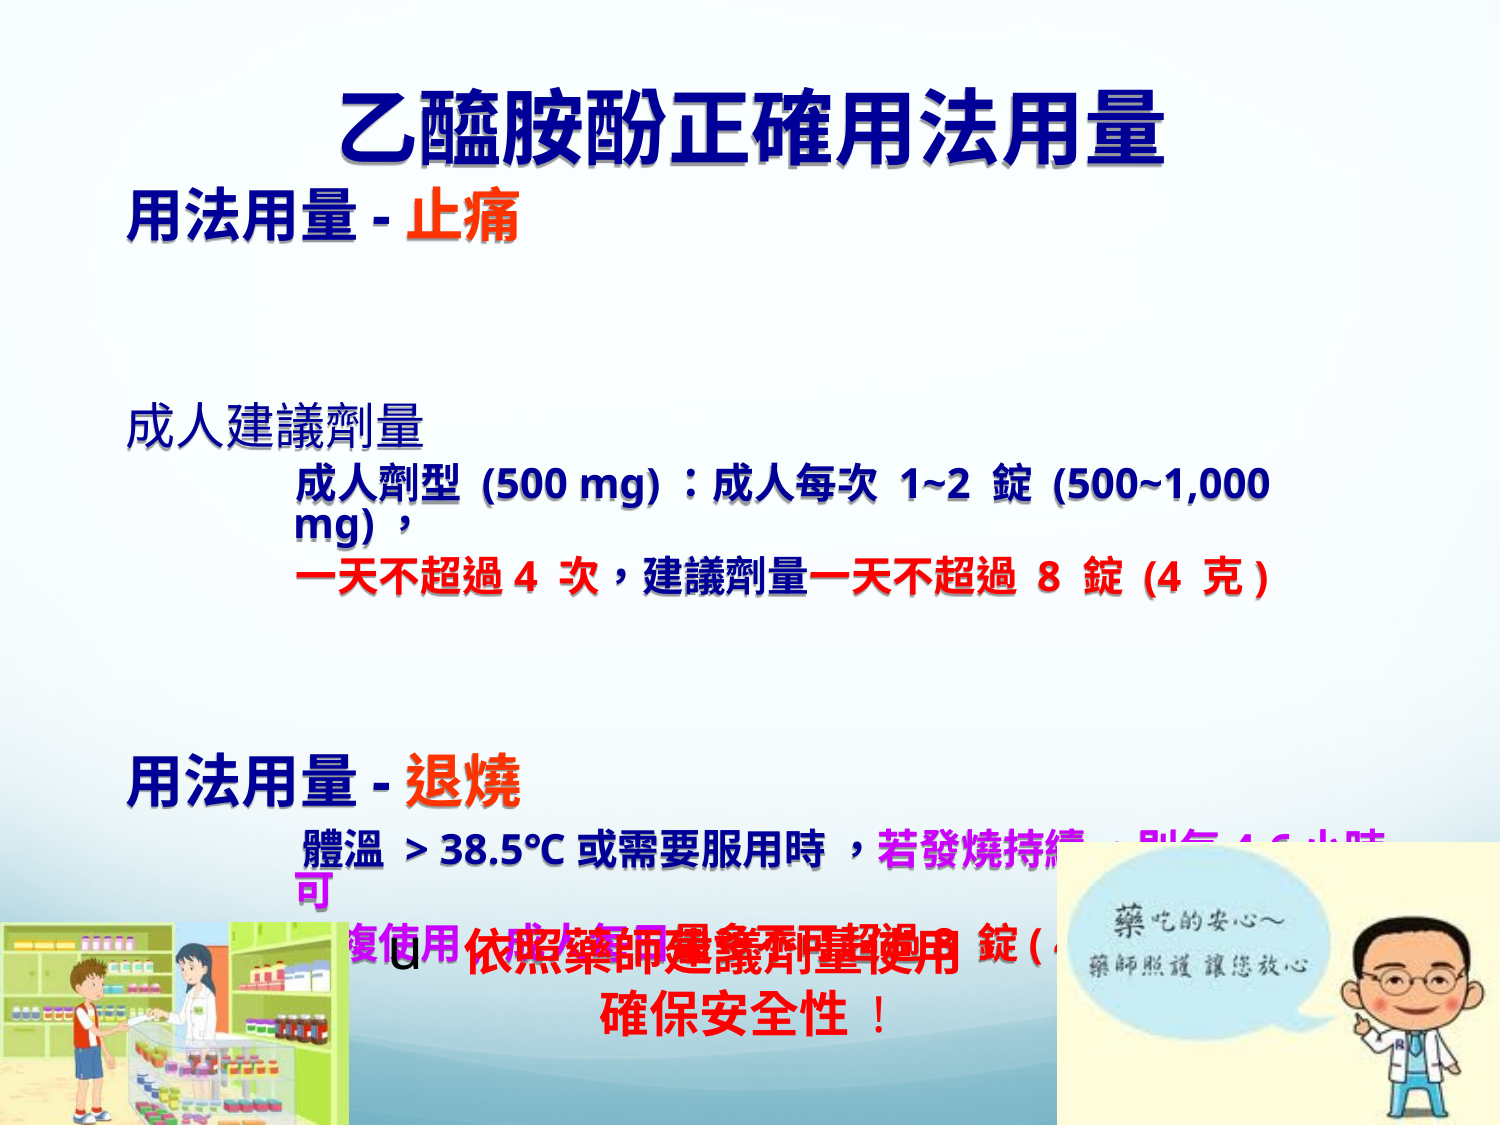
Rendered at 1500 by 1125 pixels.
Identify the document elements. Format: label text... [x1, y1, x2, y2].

title 乙醯胺酚正確用法用量 [53, 4, 1436, 183]
list 用法用量-止痛 成人建議劑量 成人劑型 (500 mg)：成人每次 1~2 錠 (500~1,000 mg)， 一天不超過4 次，建議劑量一天不超過 8 錠 (4 克) 用法用量-退燒 體溫 > 38.5℃或需要服用時 ，若發燒持續 ，則每4-6小時可 重複使用, 成人每日最多不可超過8 錠( 4克) [53, 184, 1403, 1007]
picture [0, 922, 349, 1125]
picture [1057, 821, 1500, 1125]
text_box 依照藥師建議劑量使用， 確保安全性 ! [372, 904, 1057, 1052]
